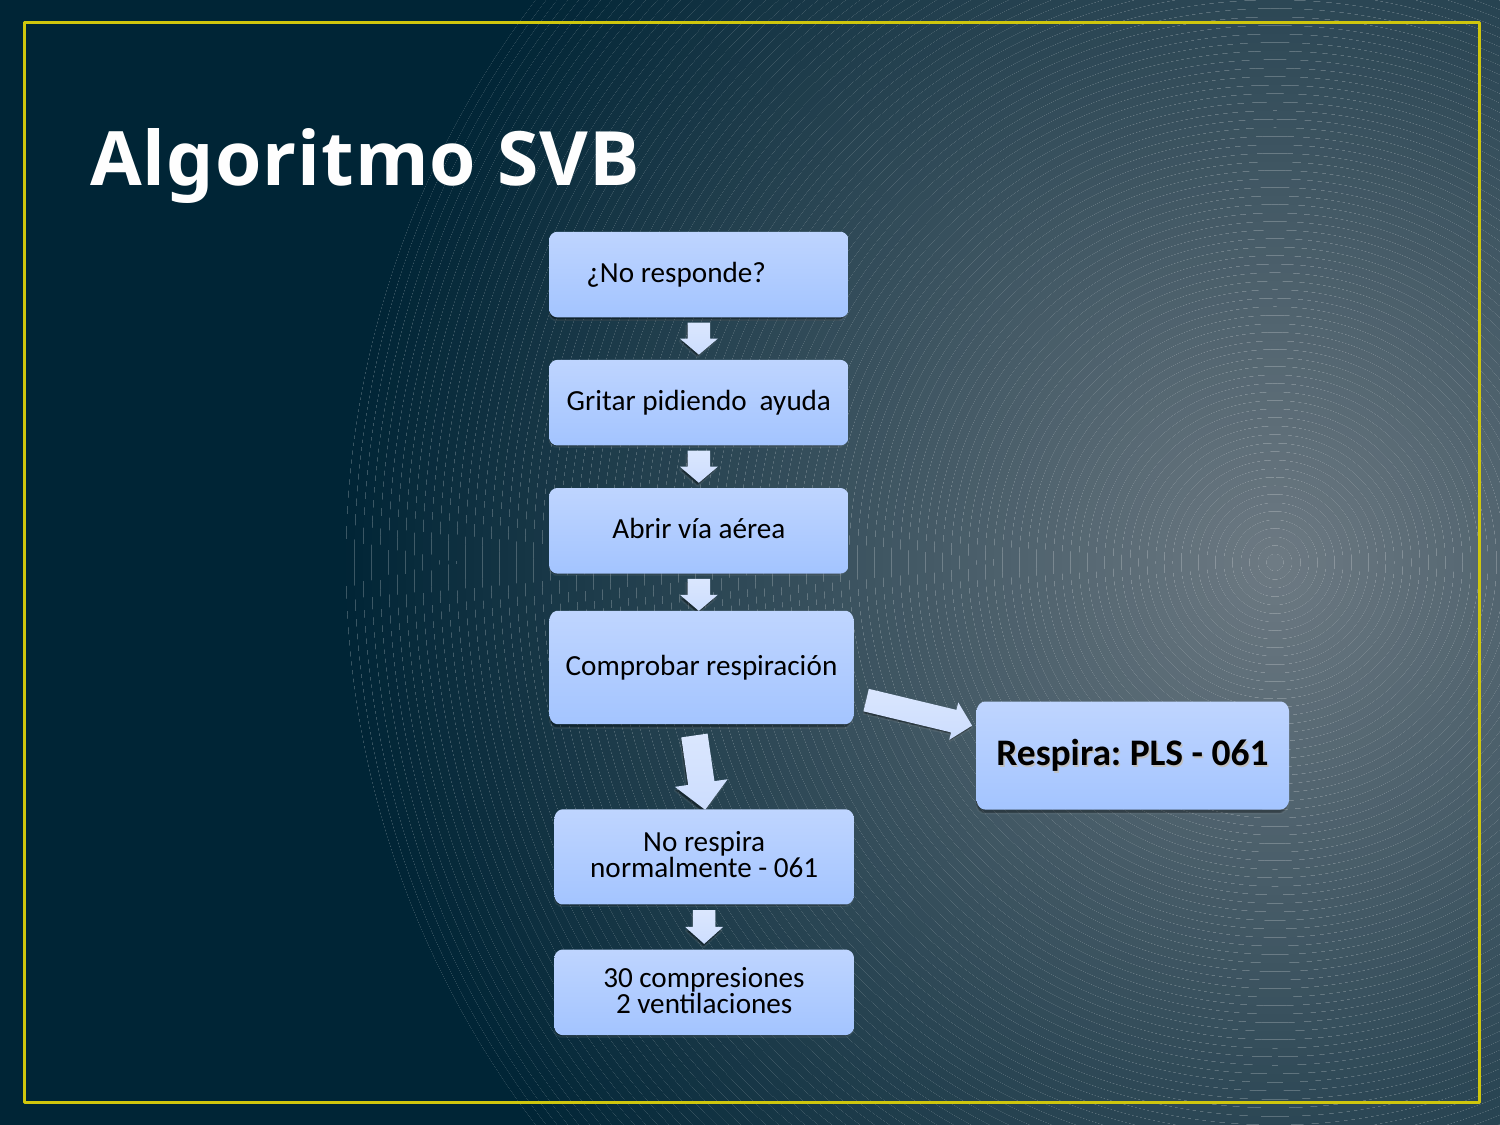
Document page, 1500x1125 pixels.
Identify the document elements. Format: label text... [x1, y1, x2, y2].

text_box Respira: PLS - 061 [976, 701, 1290, 810]
text_box Comprobar respiración [549, 610, 854, 725]
text_box Abrir vía aérea [549, 488, 849, 574]
text_box No respira normalmente - 061 [554, 809, 854, 905]
text_box [679, 578, 718, 610]
text_box [679, 322, 718, 355]
text_box [679, 450, 718, 483]
text_box [863, 688, 973, 740]
title Algoritmo SVB [75, 45, 1426, 209]
text_box [674, 733, 728, 809]
text_box ¿No responde? [549, 231, 849, 318]
text_box 30 compresiones 2 ventilaciones [554, 949, 854, 1036]
text_box Gritar pidiendo ayuda [549, 359, 849, 446]
text_box [685, 910, 724, 944]
